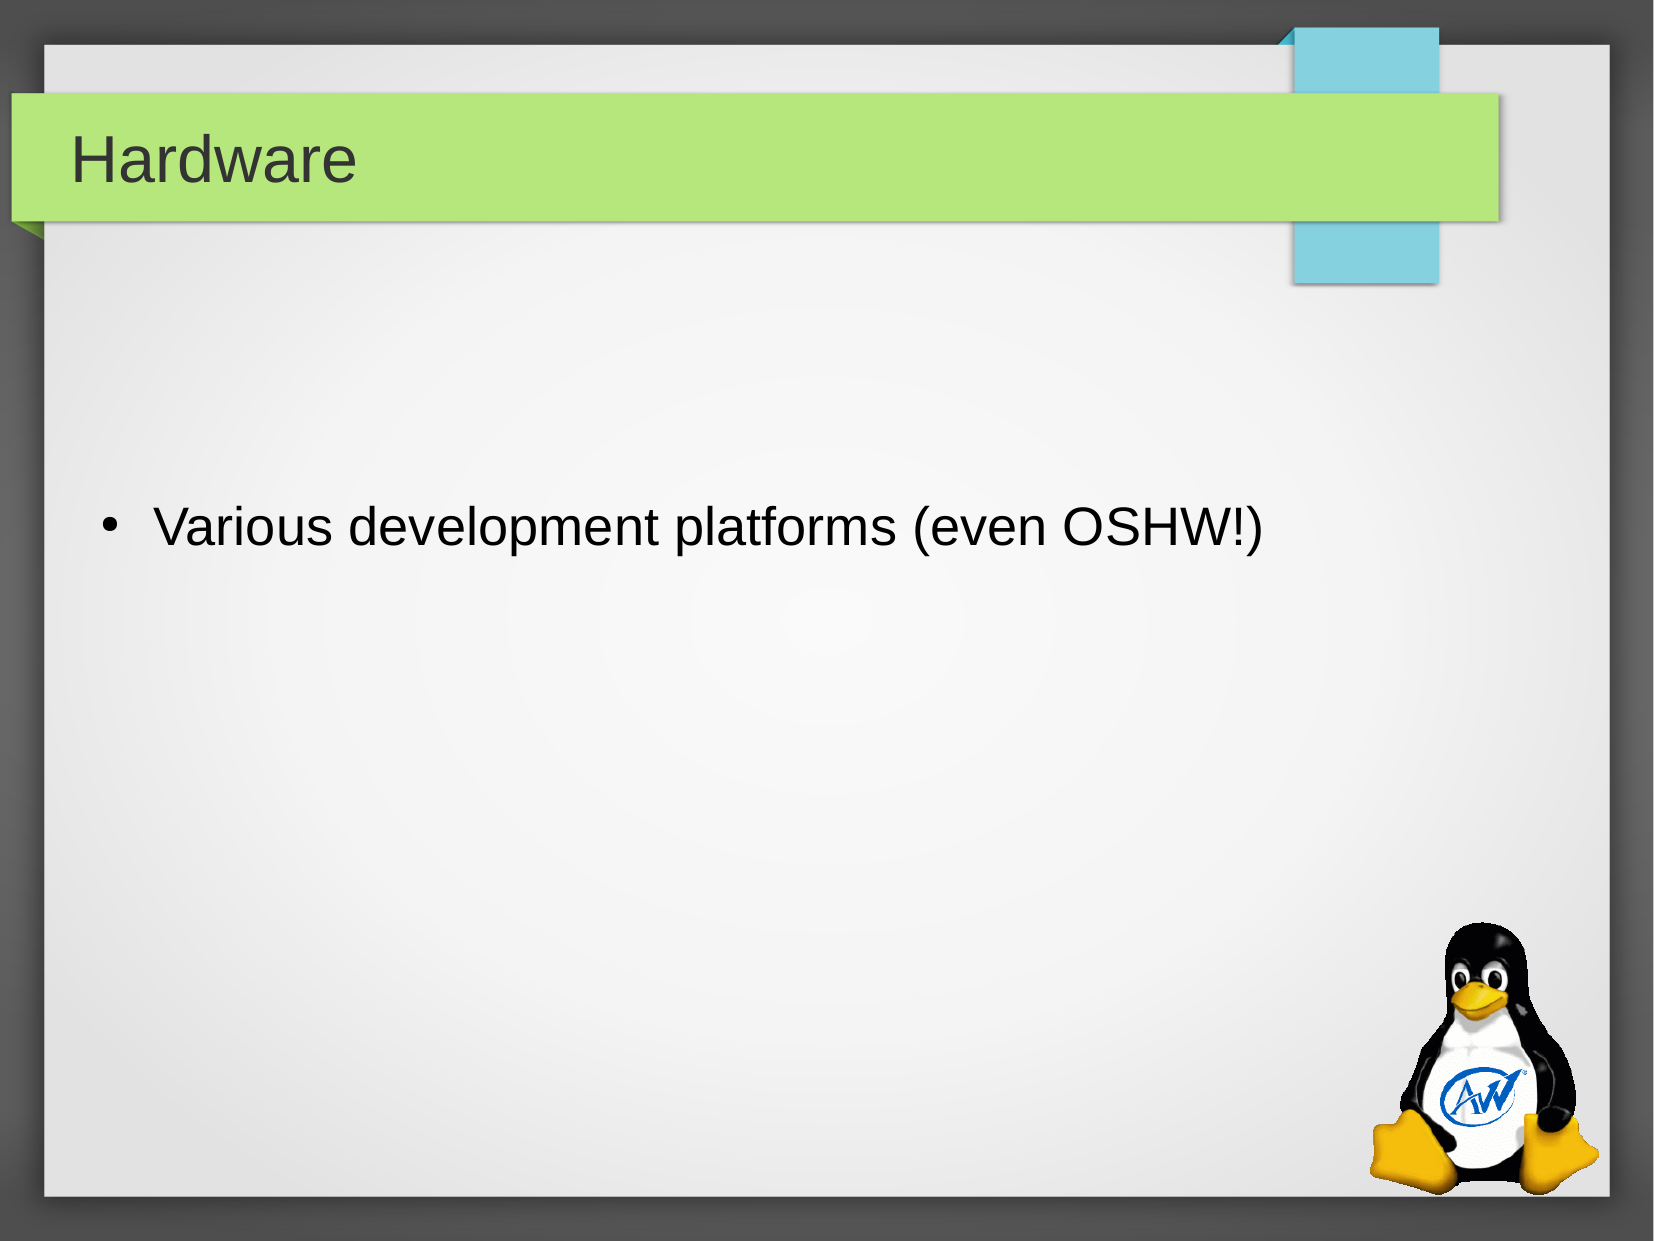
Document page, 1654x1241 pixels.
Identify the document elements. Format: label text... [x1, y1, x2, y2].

title Hardware [70, 106, 1229, 213]
picture [0, 0, 1654, 1241]
list Various development platforms (even OSHW!) [82, 343, 1538, 1063]
